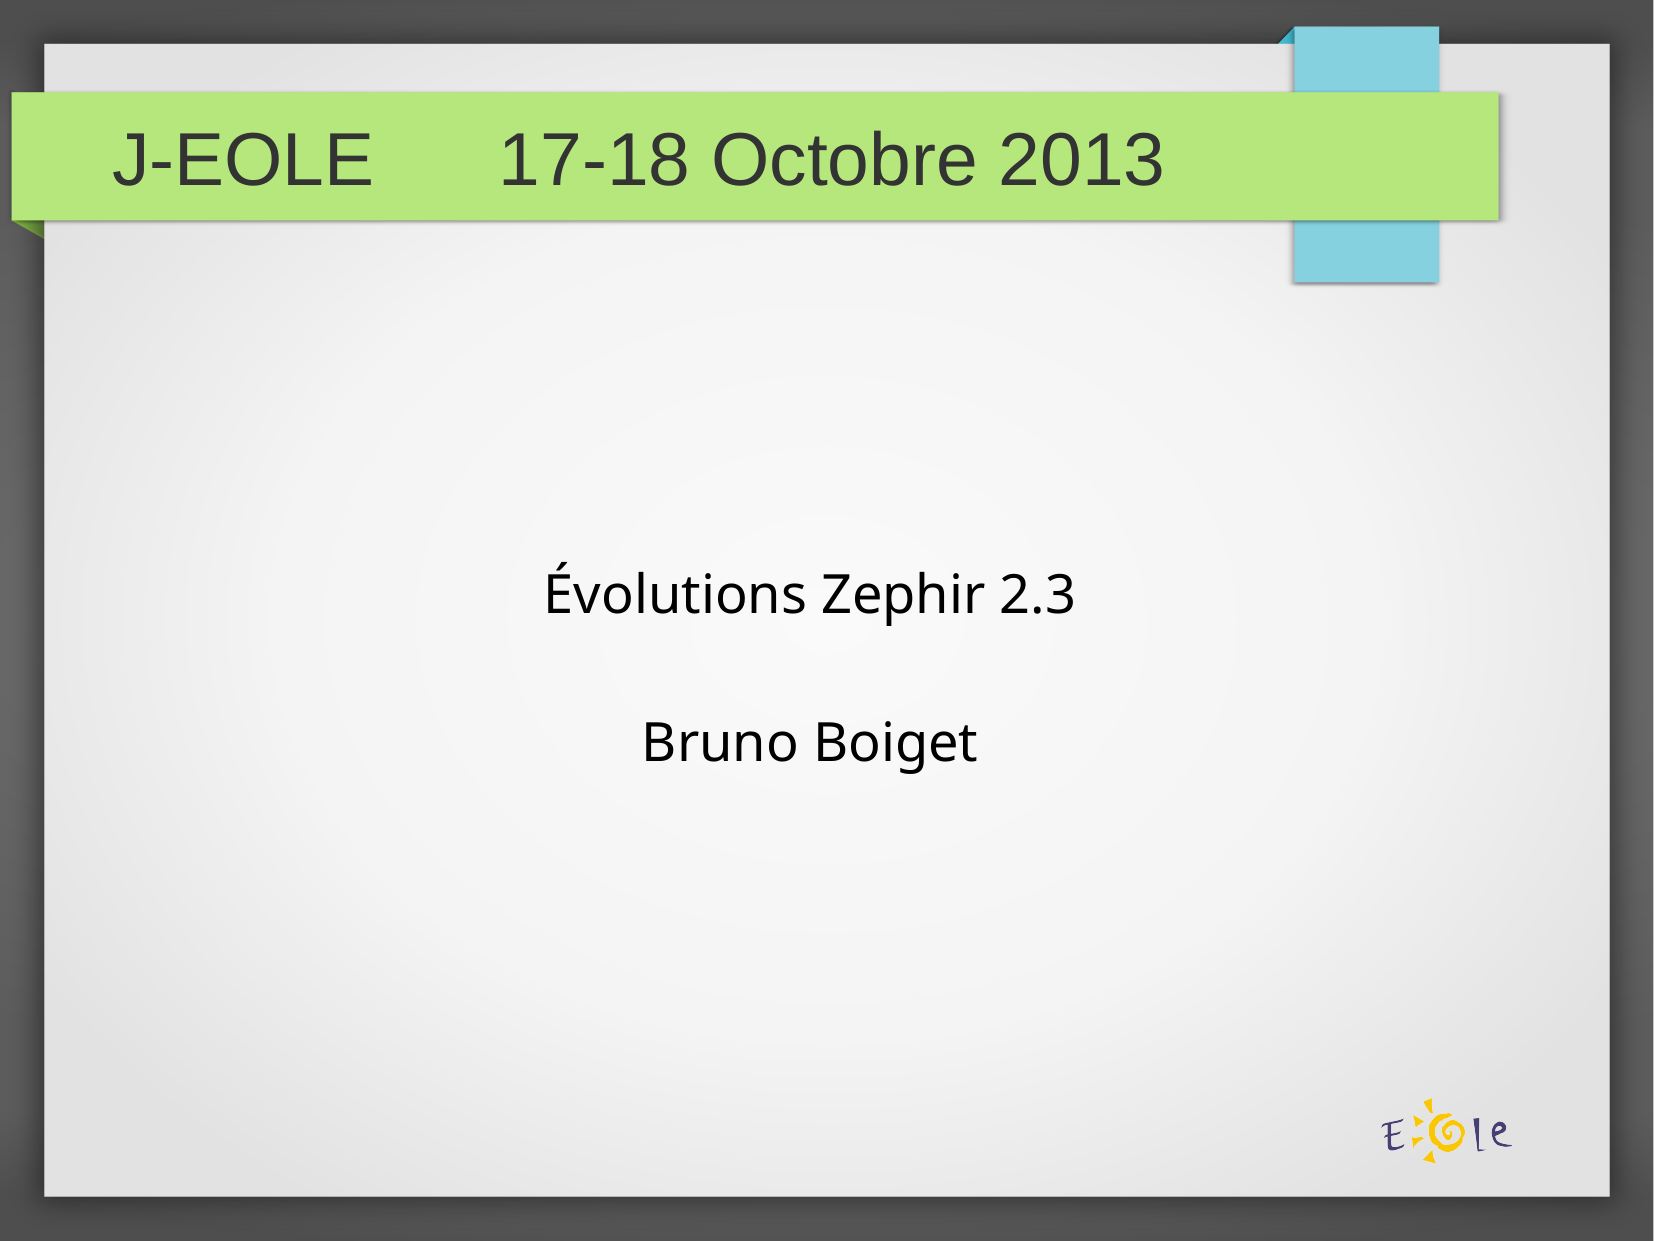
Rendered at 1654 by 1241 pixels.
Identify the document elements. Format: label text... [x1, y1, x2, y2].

title J-EOLE 17-18 Octobre 2013 [70, 106, 1229, 213]
picture [0, 0, 1654, 1241]
subtitle Évolutions Zephir 2.3 Bruno Boiget [82, 343, 1538, 1063]
